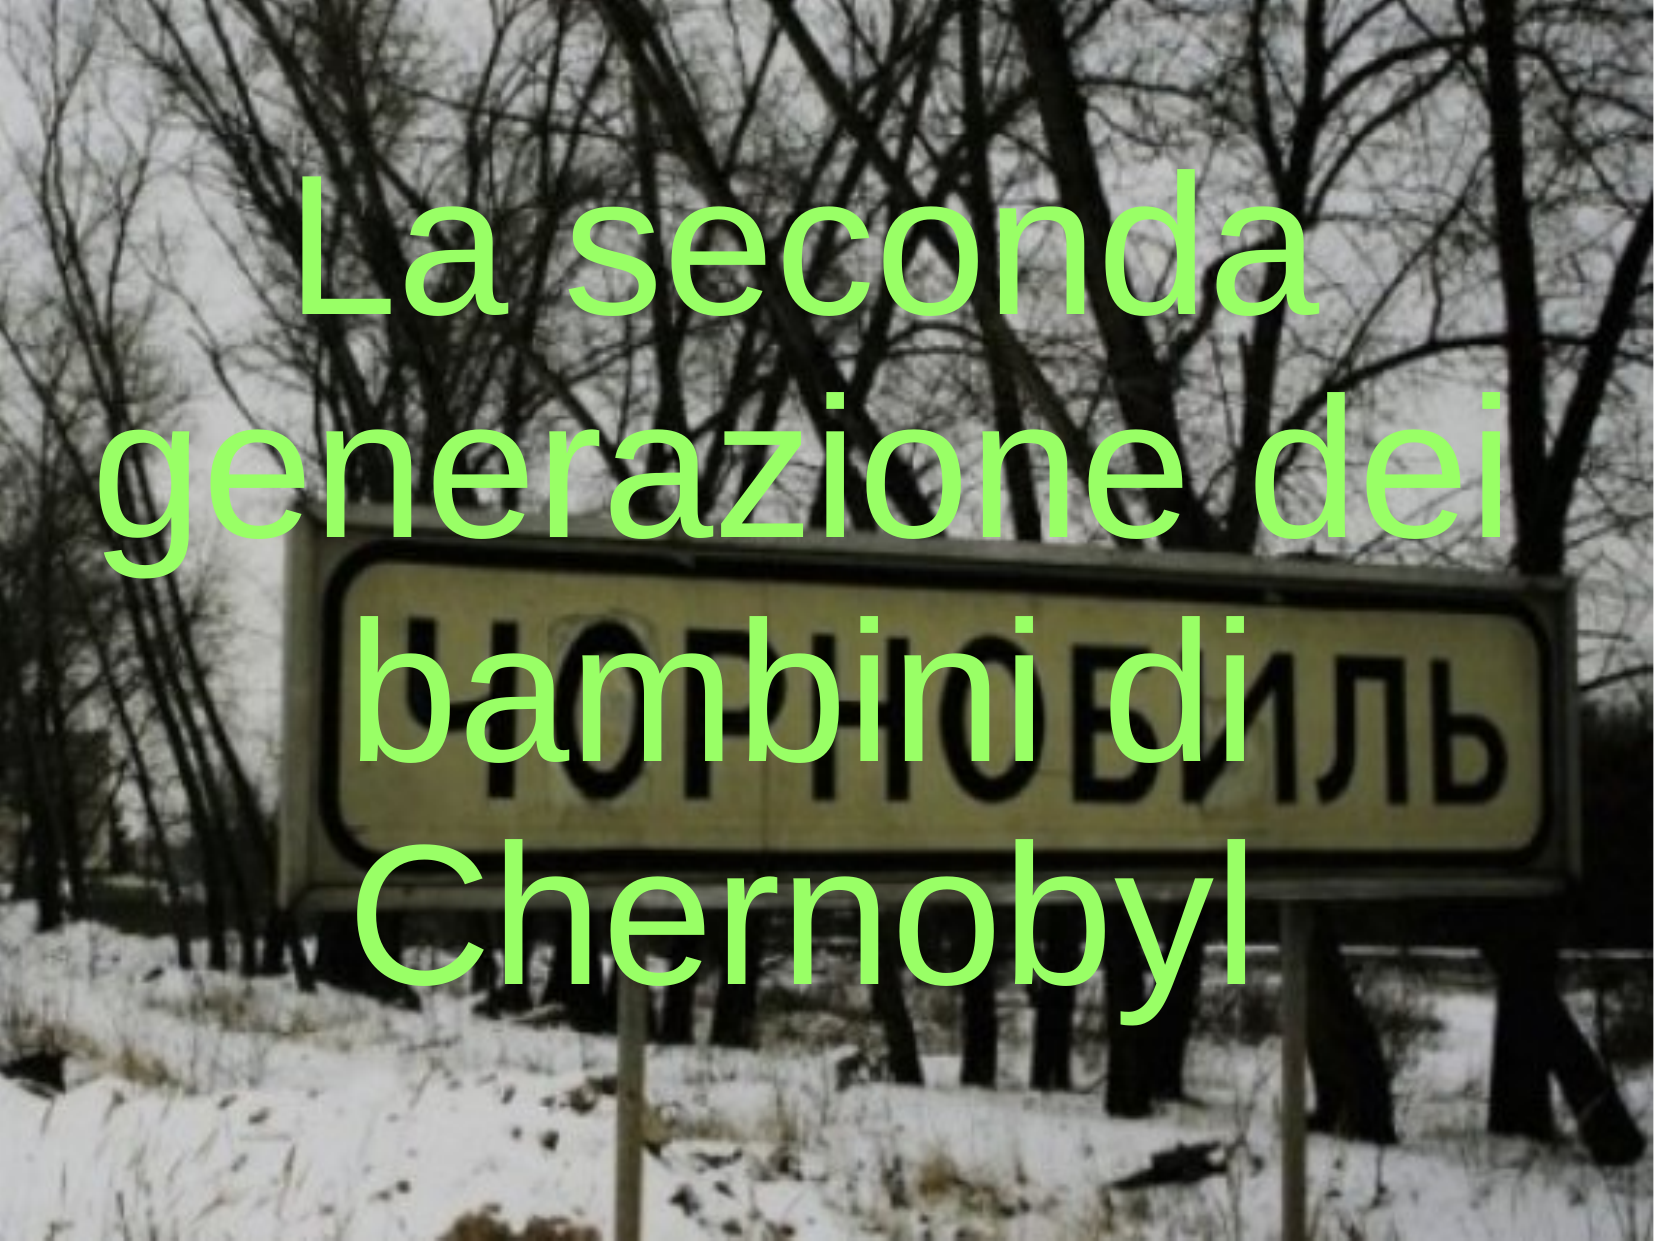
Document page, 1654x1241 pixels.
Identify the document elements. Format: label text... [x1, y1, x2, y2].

picture [0, 0, 1654, 1241]
title La seconda generazione dei bambini di Chernobyl [59, 133, 1548, 1028]
